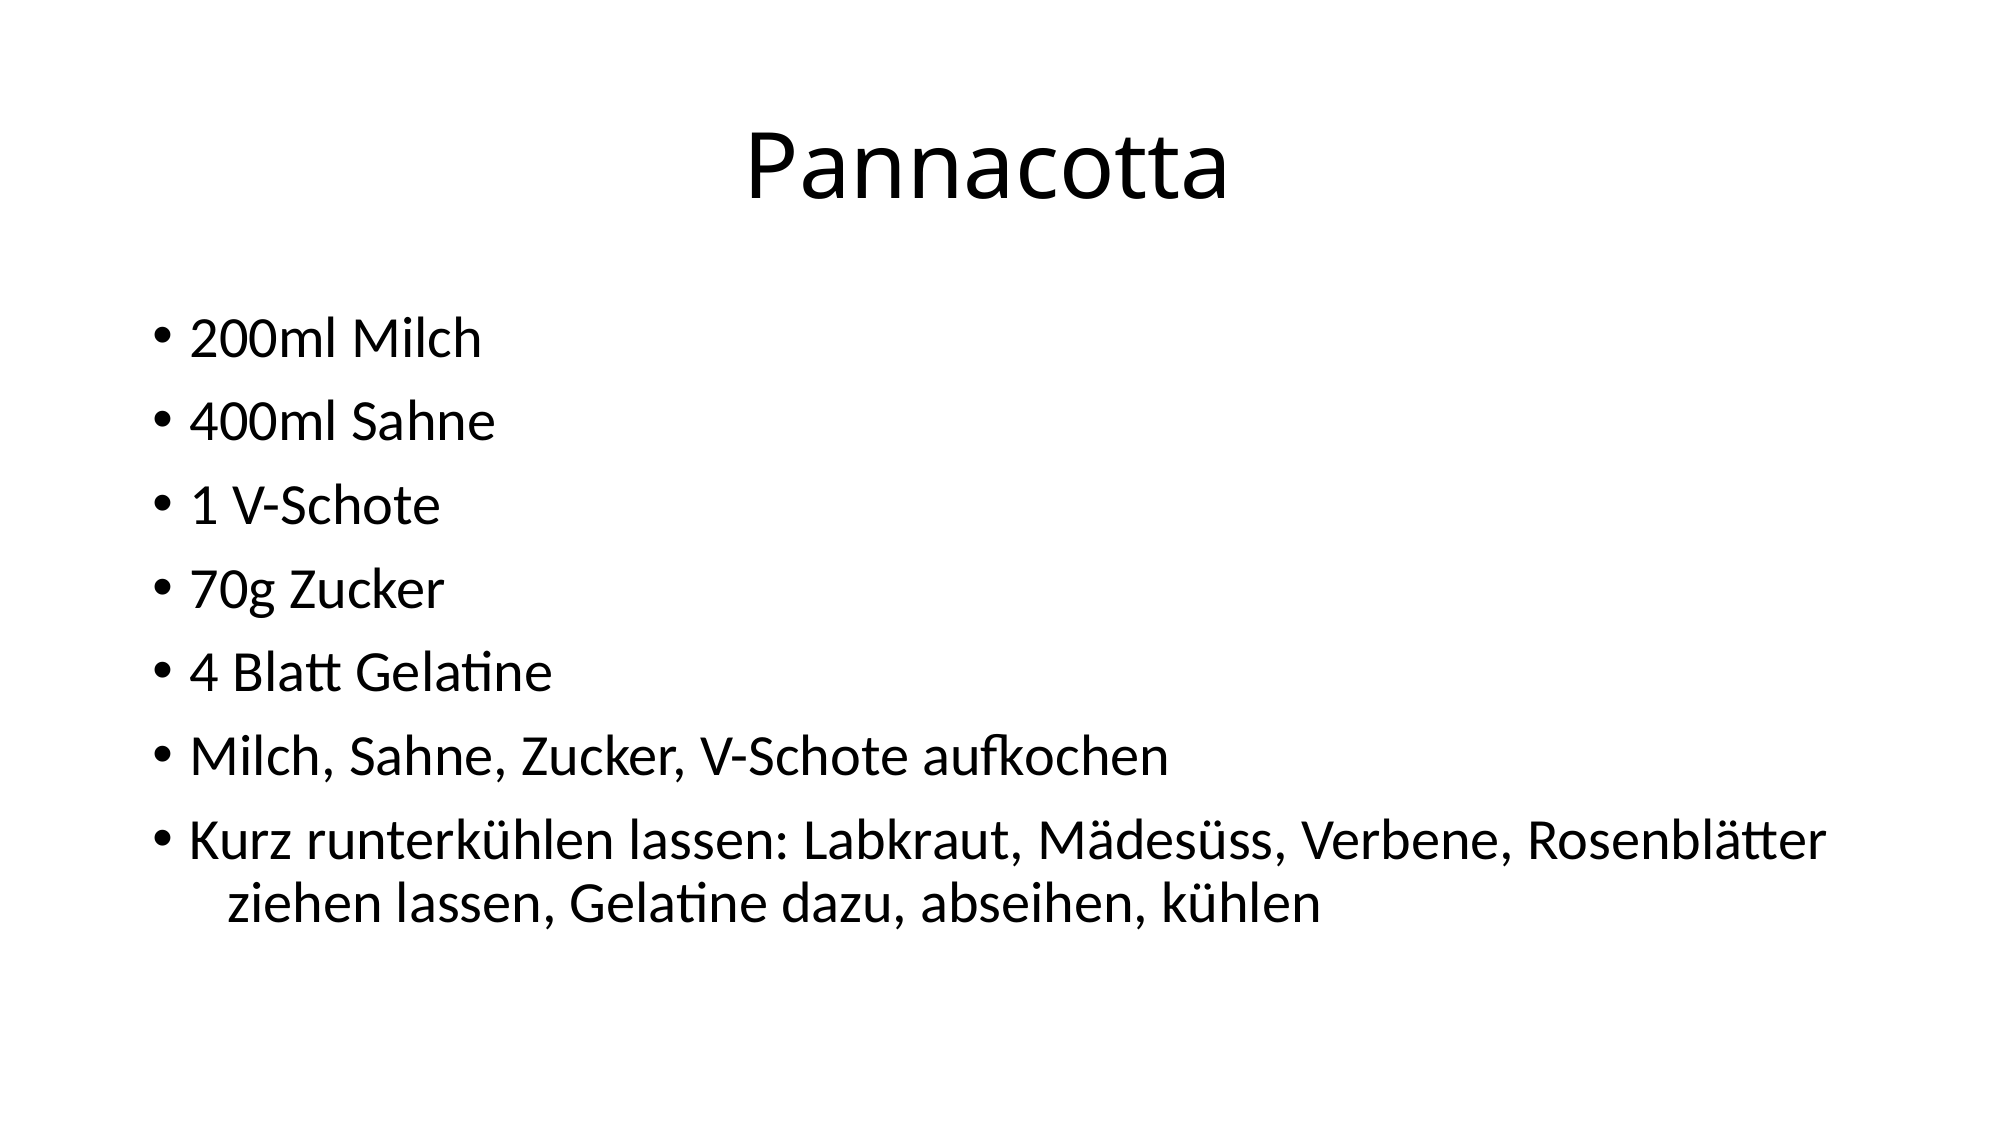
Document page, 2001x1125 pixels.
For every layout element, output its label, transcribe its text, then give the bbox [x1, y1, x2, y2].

list 200ml Milch 400ml Sahne 1 V-Schote 70g Zucker 4 Blatt Gelatine Milch, Sahne, Zucker, V-Schote aufkochen Kurz runterkühlen lassen: Labkraut, Mädesüss, Verbene, Rosenblätter ziehen lassen, Gelatine dazu, abseihen, kühlen [137, 299, 1863, 1014]
title Pannacotta [137, 59, 1863, 278]
